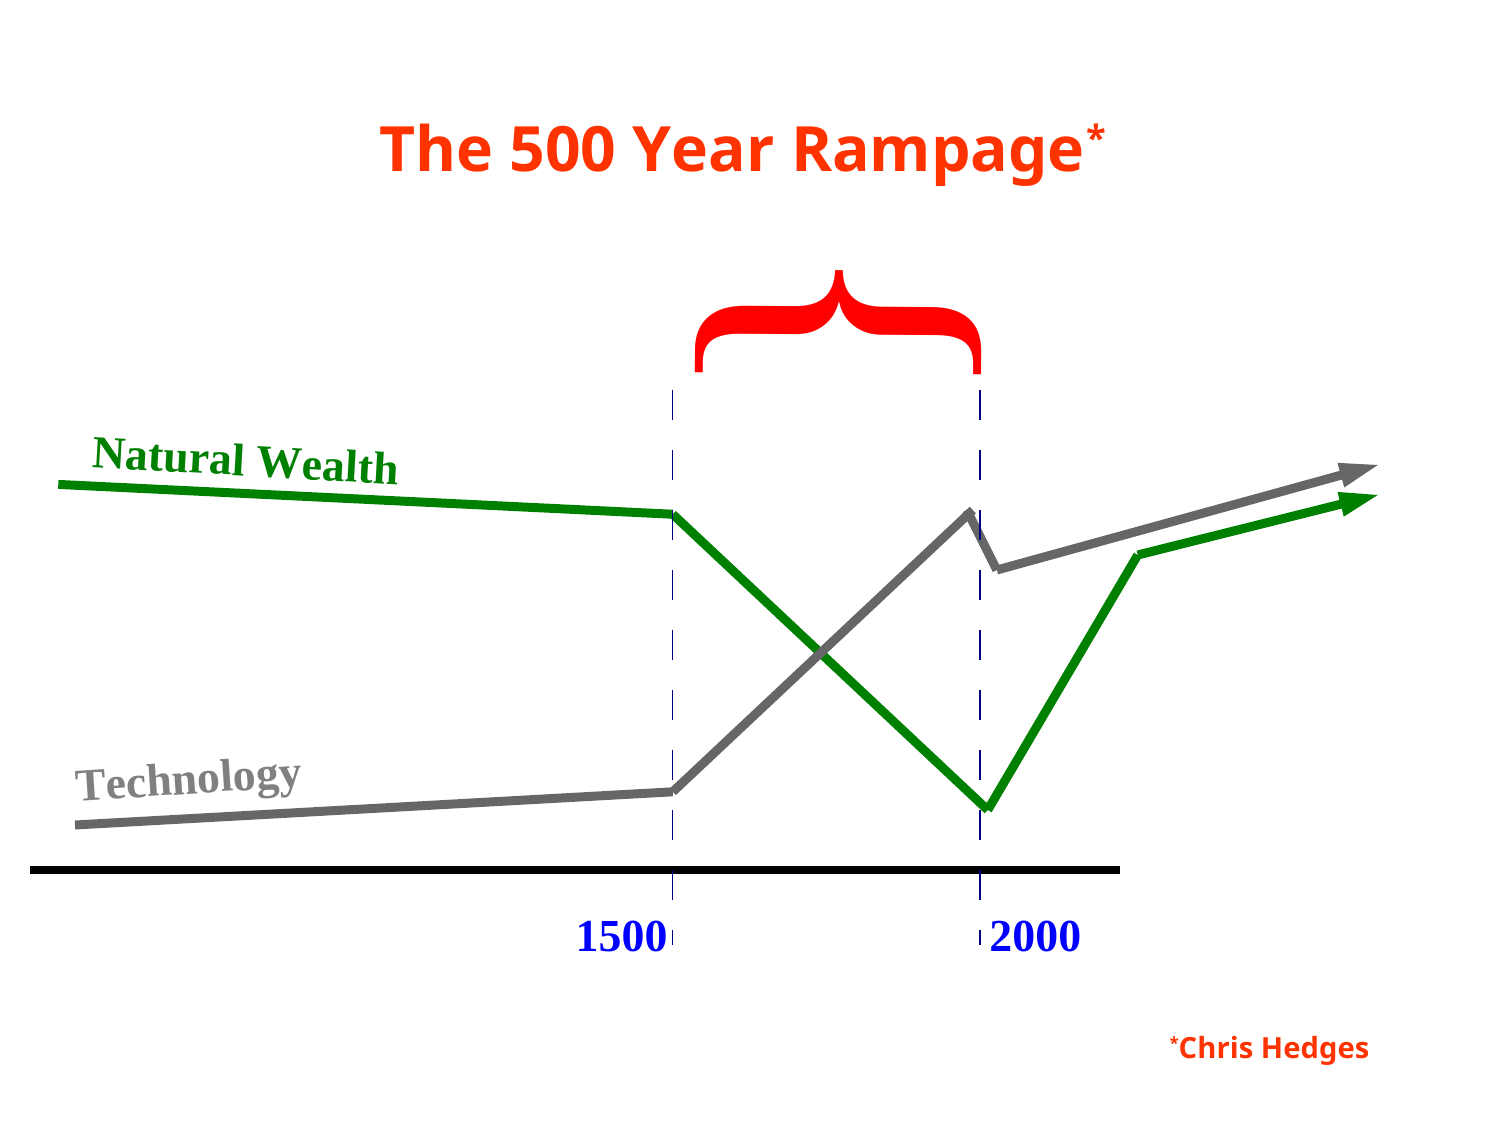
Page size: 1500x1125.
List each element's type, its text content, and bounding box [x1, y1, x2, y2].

text_box Natural Wealth [76, 412, 416, 503]
text_box { [664, 223, 1105, 422]
text_box Technology [58, 712, 585, 820]
text_box 1500 2000 [560, 897, 1097, 969]
text_box The 500 Year Rampage* [105, 108, 1381, 194]
text_box *Chris Hedges [1055, 1025, 1484, 1111]
